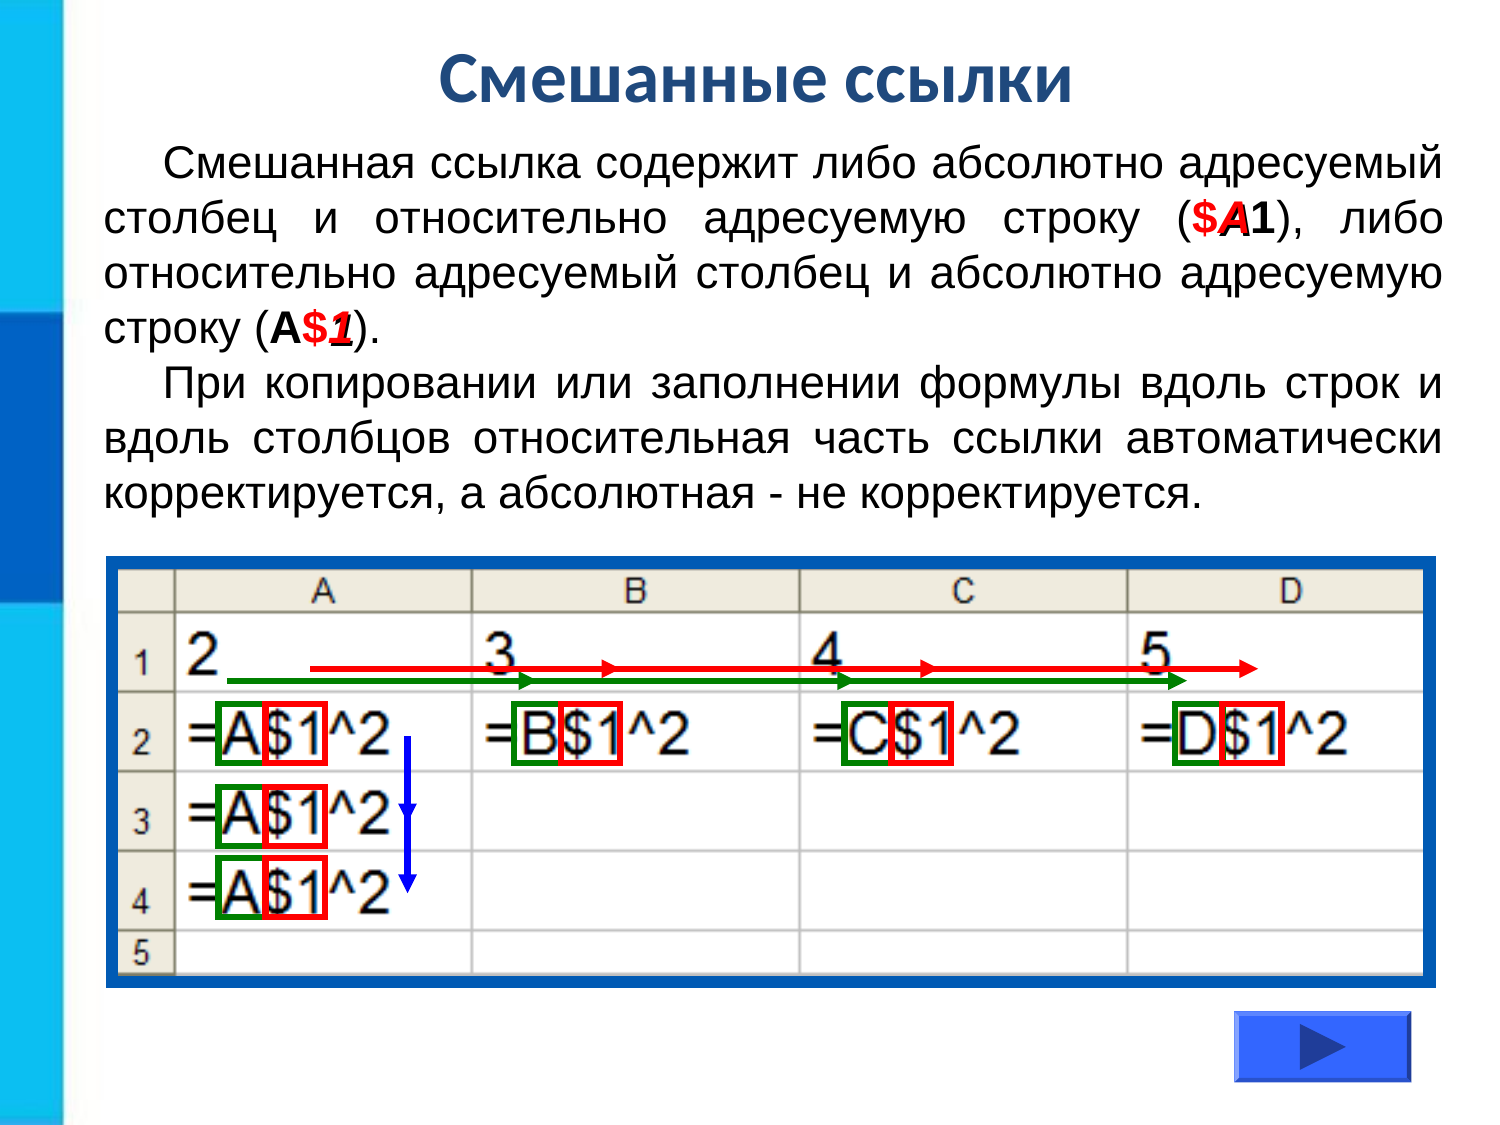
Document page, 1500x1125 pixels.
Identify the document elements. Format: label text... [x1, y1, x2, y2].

text_box Смешанные ссылки [88, 31, 1425, 125]
text_box [1235, 1011, 1412, 1083]
text_box Смешанная ссылка содержит либо абсолютно адресуемый столбец и относительно адресуемую строку ($A1), либо относительно адресуемый столбец и абсолютно адресуемую строку (A$1). При копировании или заполнении формулы вдоль строк и вдоль столбцов относительная часть ссылки автоматически корректируется, а абсолютная - не корректируется. [88, 125, 1459, 526]
picture [0, 0, 1500, 1125]
